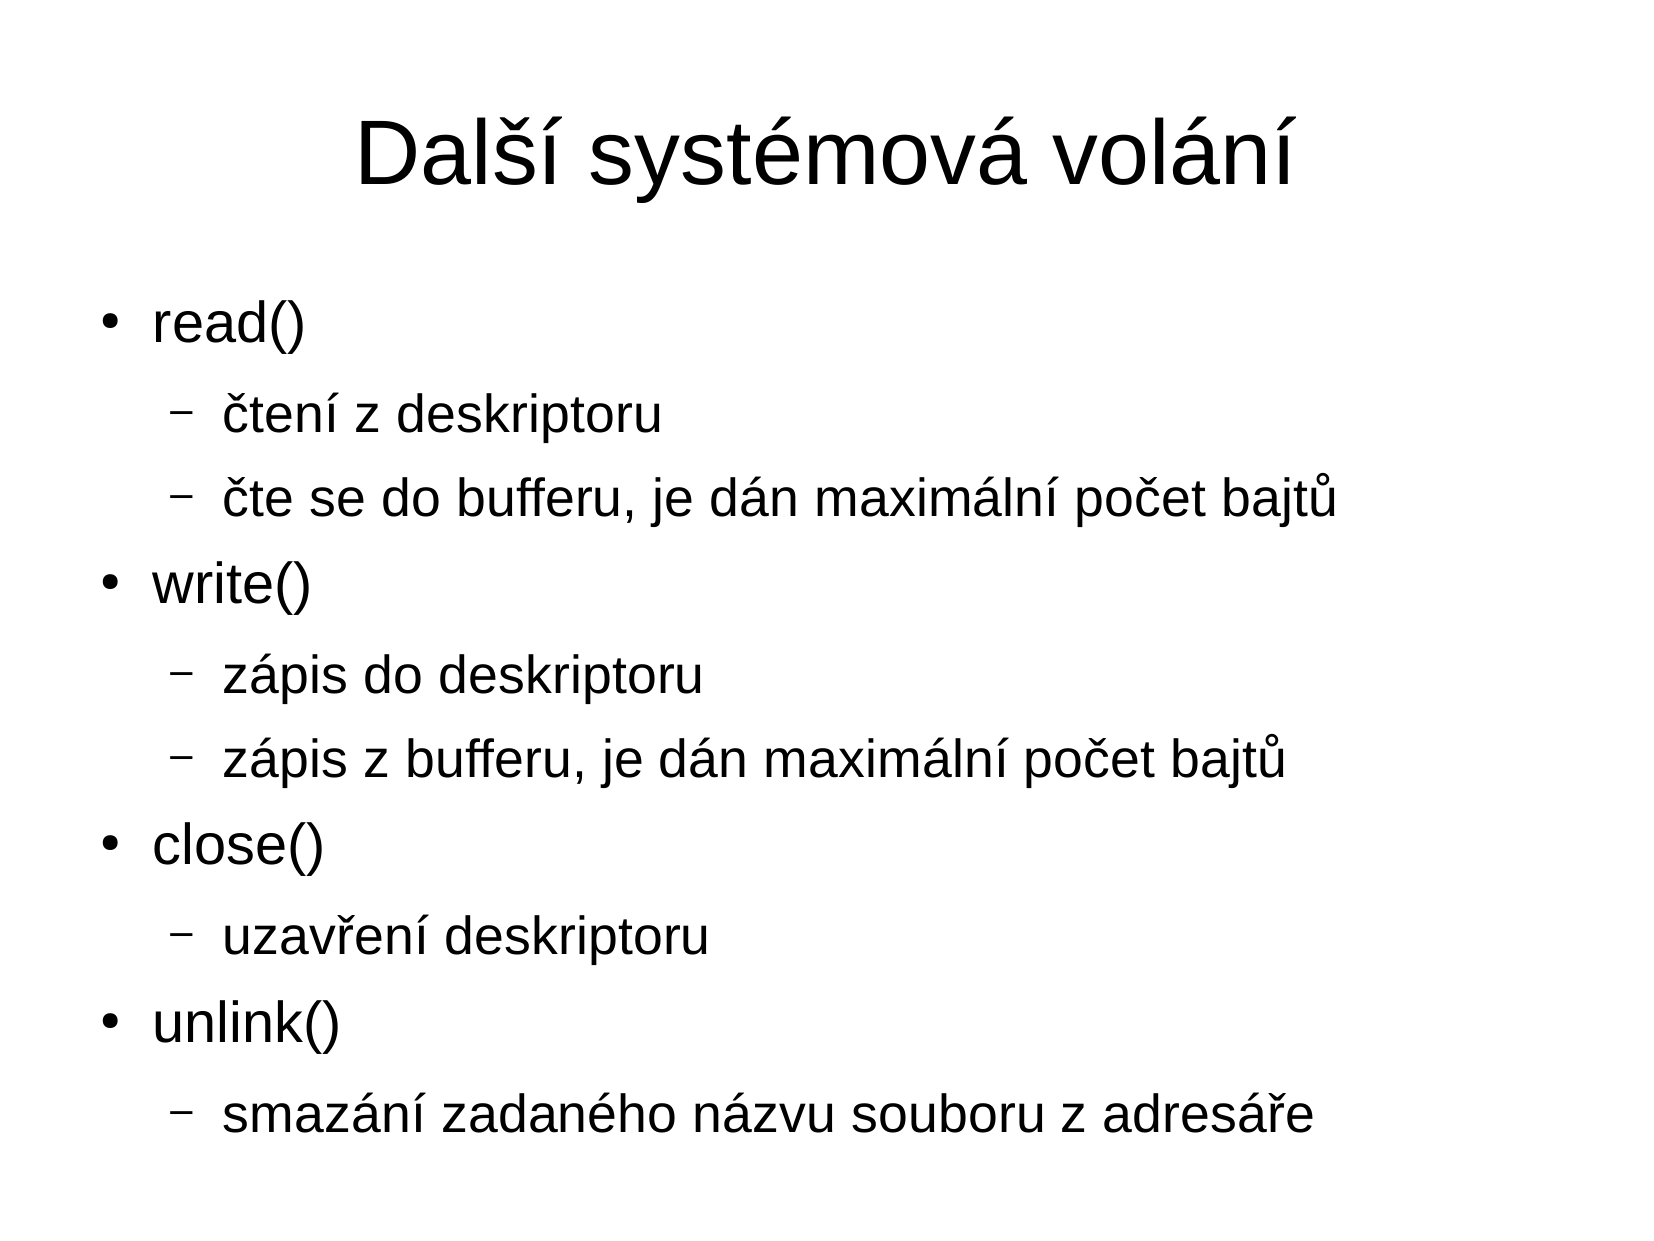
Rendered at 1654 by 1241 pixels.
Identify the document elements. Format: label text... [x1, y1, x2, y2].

title Další systémová volání [82, 56, 1571, 250]
list read() čtení z deskriptoru čte se do bufferu, je dán maximální počet bajtů write() zápis do deskriptoru zápis z bufferu, je dán maximální počet bajtů close() uzavření deskriptoru unlink() smazání zadaného názvu souboru z adresáře [82, 290, 1571, 1149]
